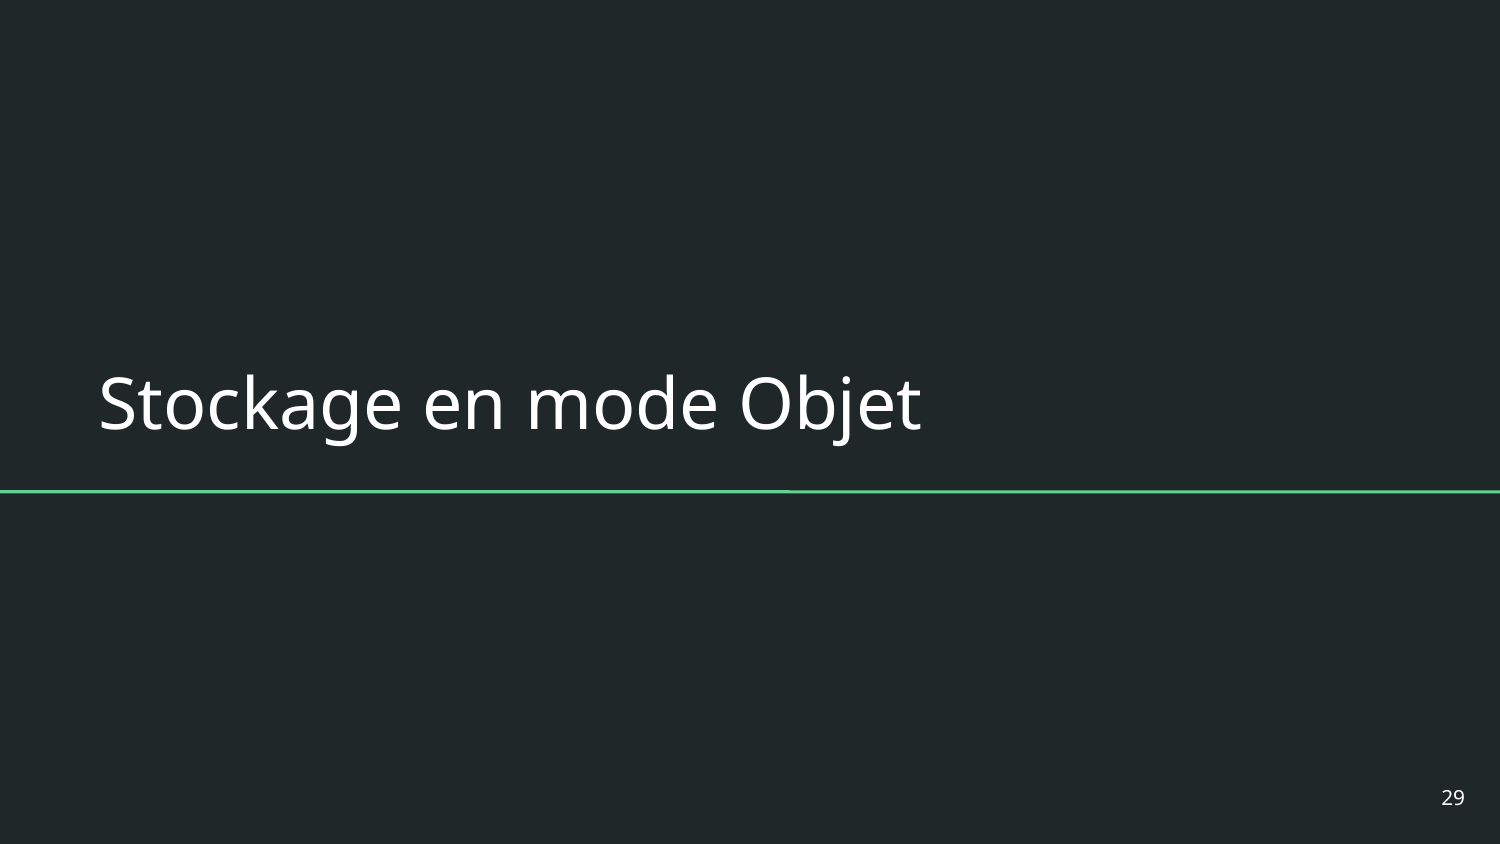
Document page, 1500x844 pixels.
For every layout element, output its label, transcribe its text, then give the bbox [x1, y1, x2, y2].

title Stockage en mode Objet [83, 337, 1417, 466]
slide_number <numéro> [1389, 764, 1480, 830]
